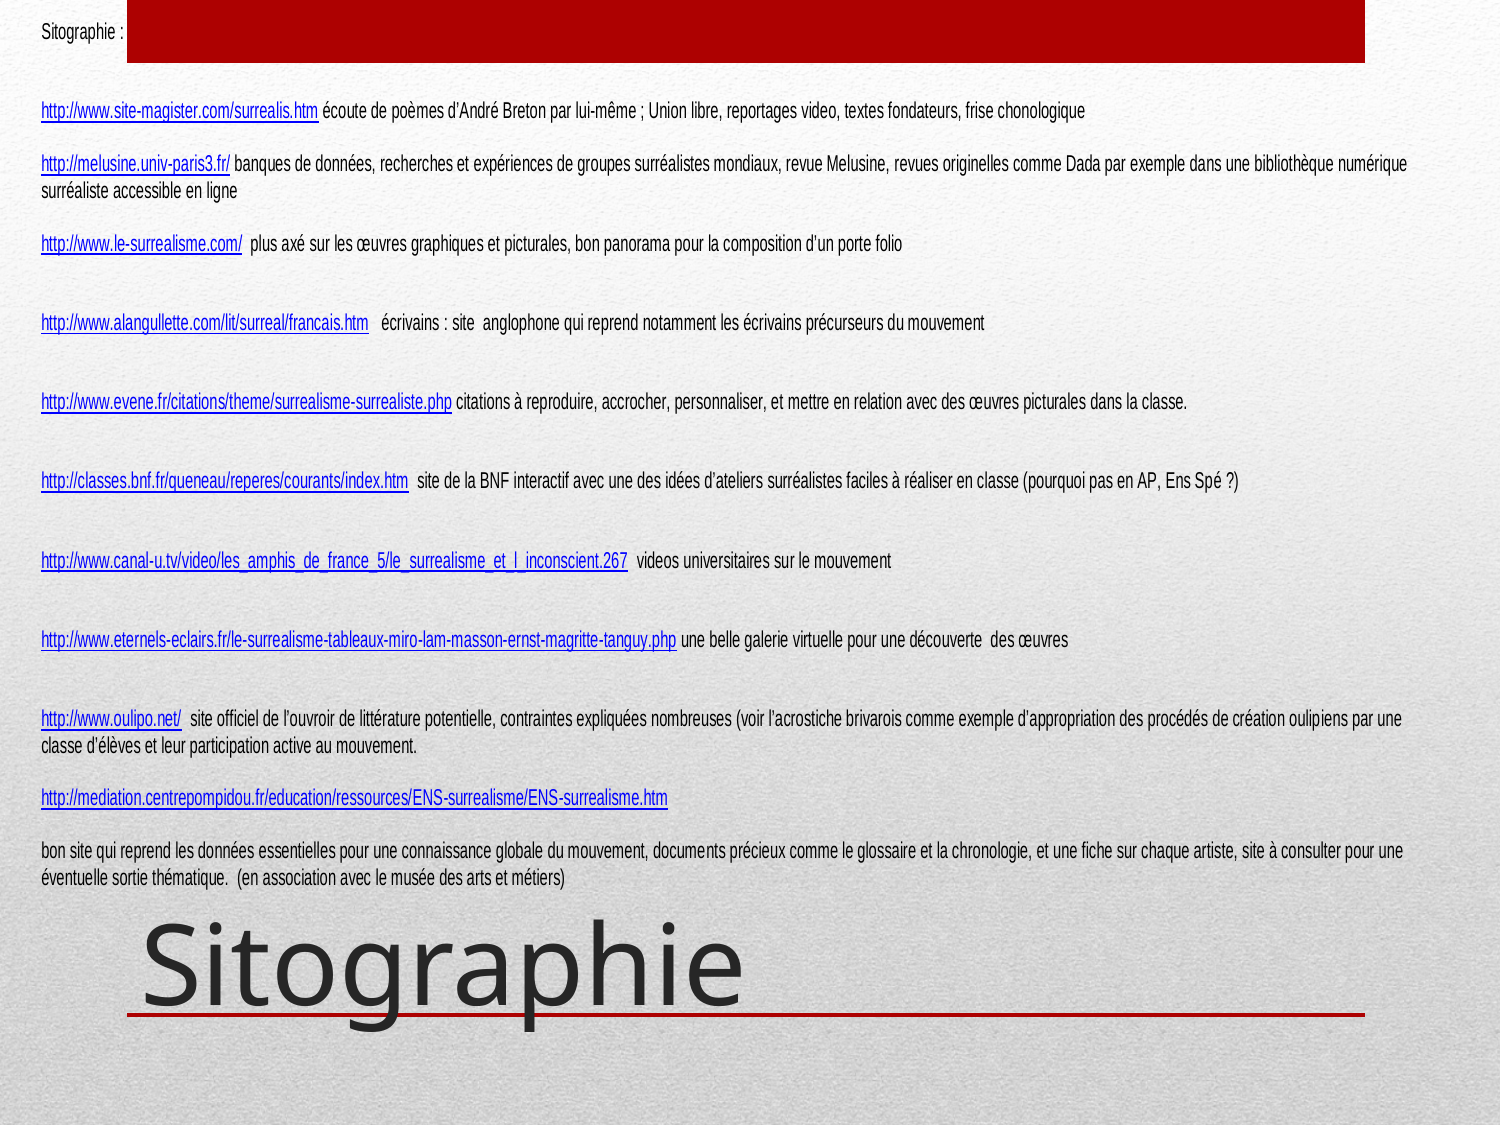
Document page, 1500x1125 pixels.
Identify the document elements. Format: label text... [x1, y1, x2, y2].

picture [41, 19, 1436, 891]
title Sitographie [125, 891, 1238, 1035]
